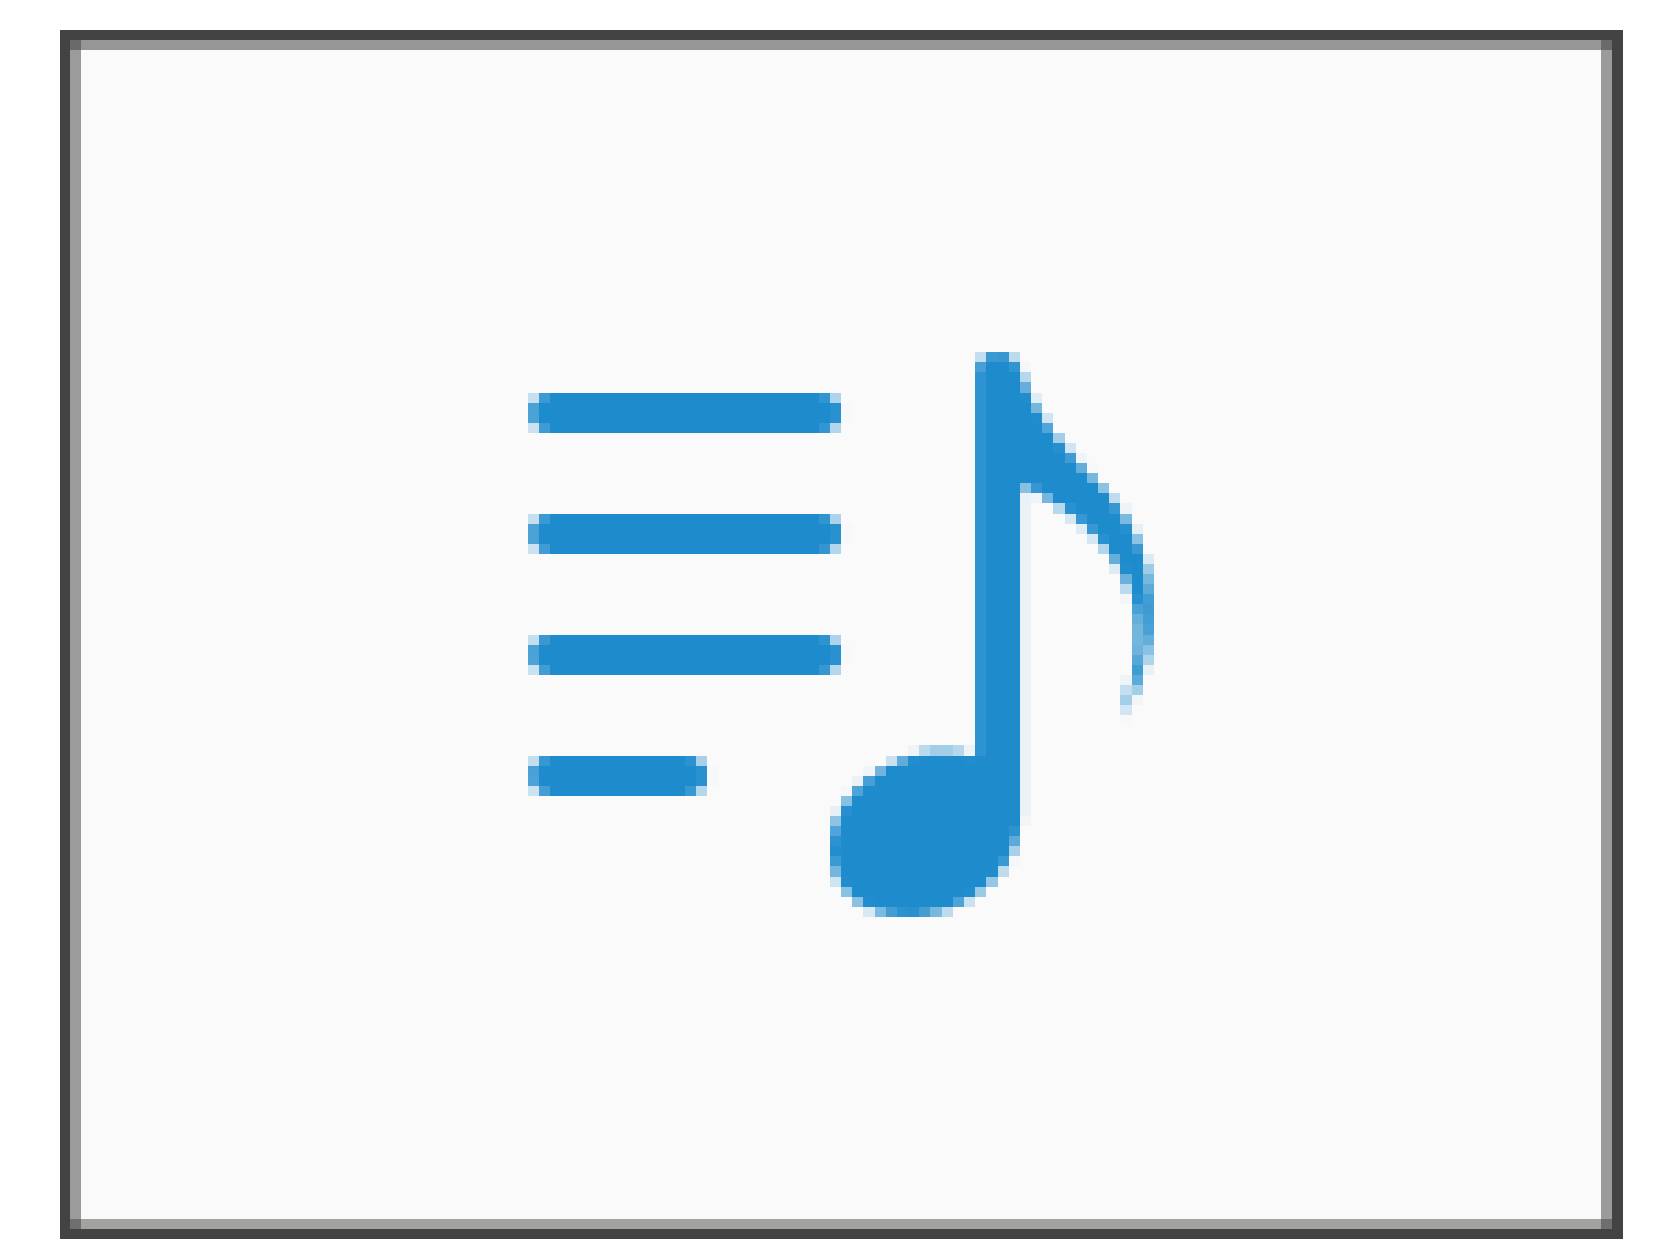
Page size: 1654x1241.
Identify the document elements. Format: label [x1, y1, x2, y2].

text_box [59, 29, 1625, 1241]
